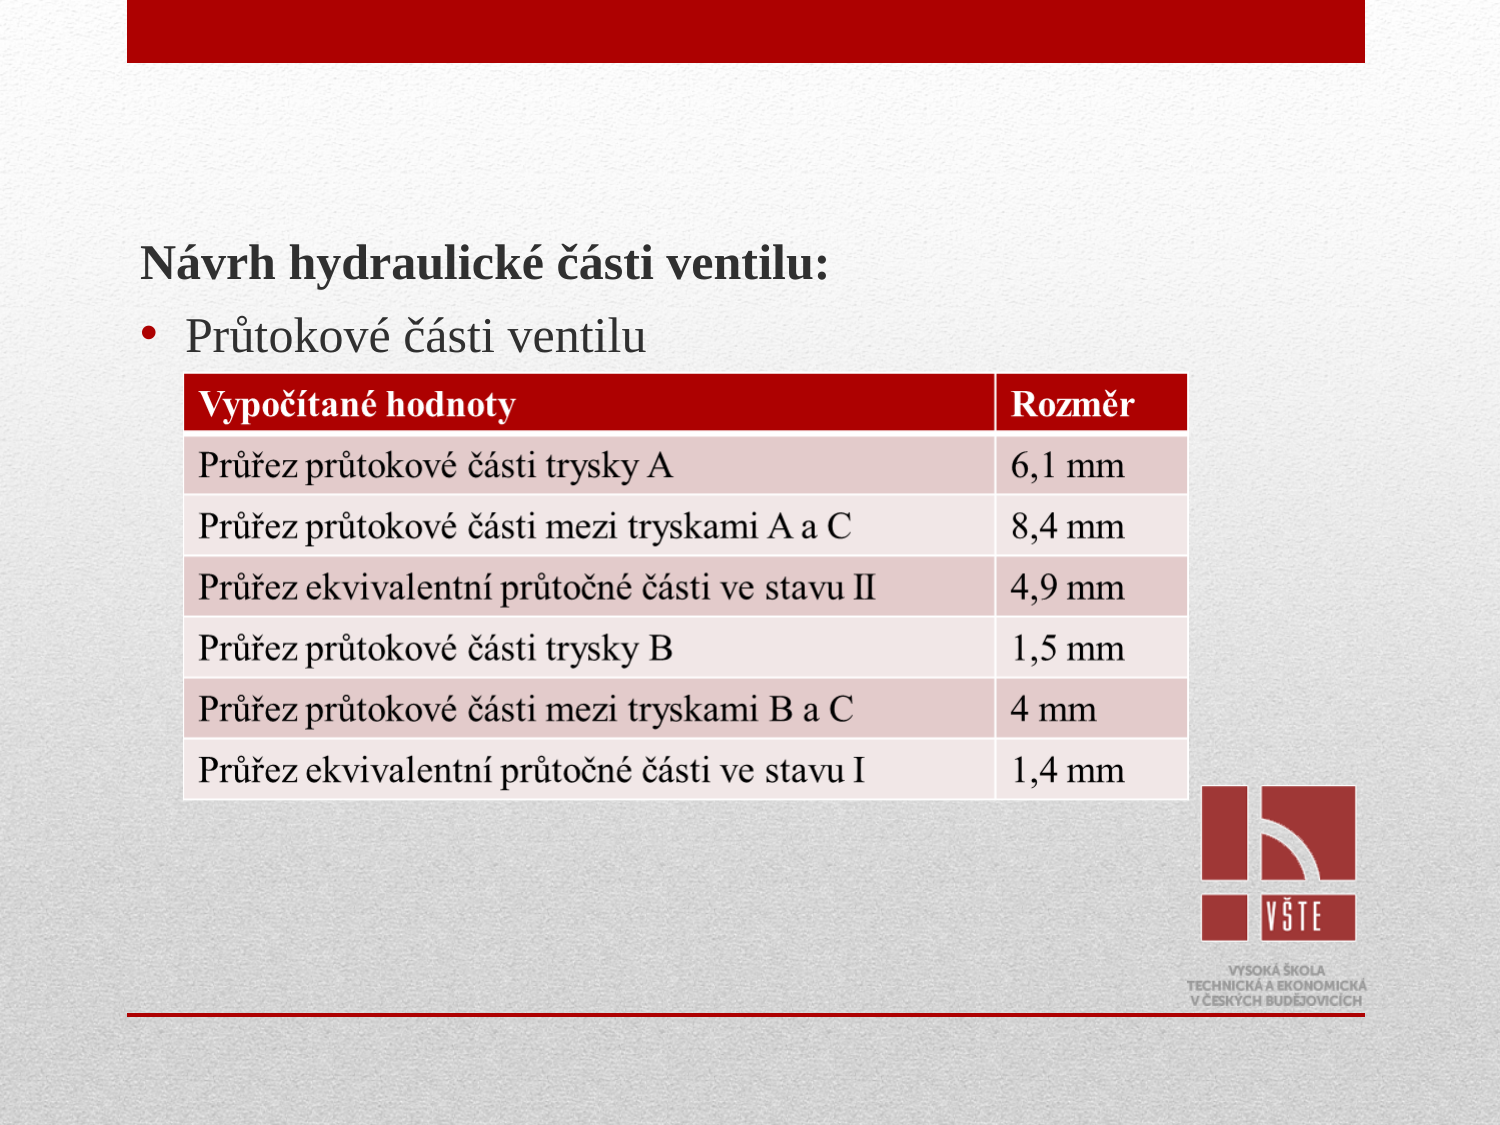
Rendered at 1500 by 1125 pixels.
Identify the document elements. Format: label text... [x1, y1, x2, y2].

picture [183, 368, 1368, 1006]
list Návrh hydraulické části ventilu: Průtokové části ventilu [125, 112, 1363, 988]
